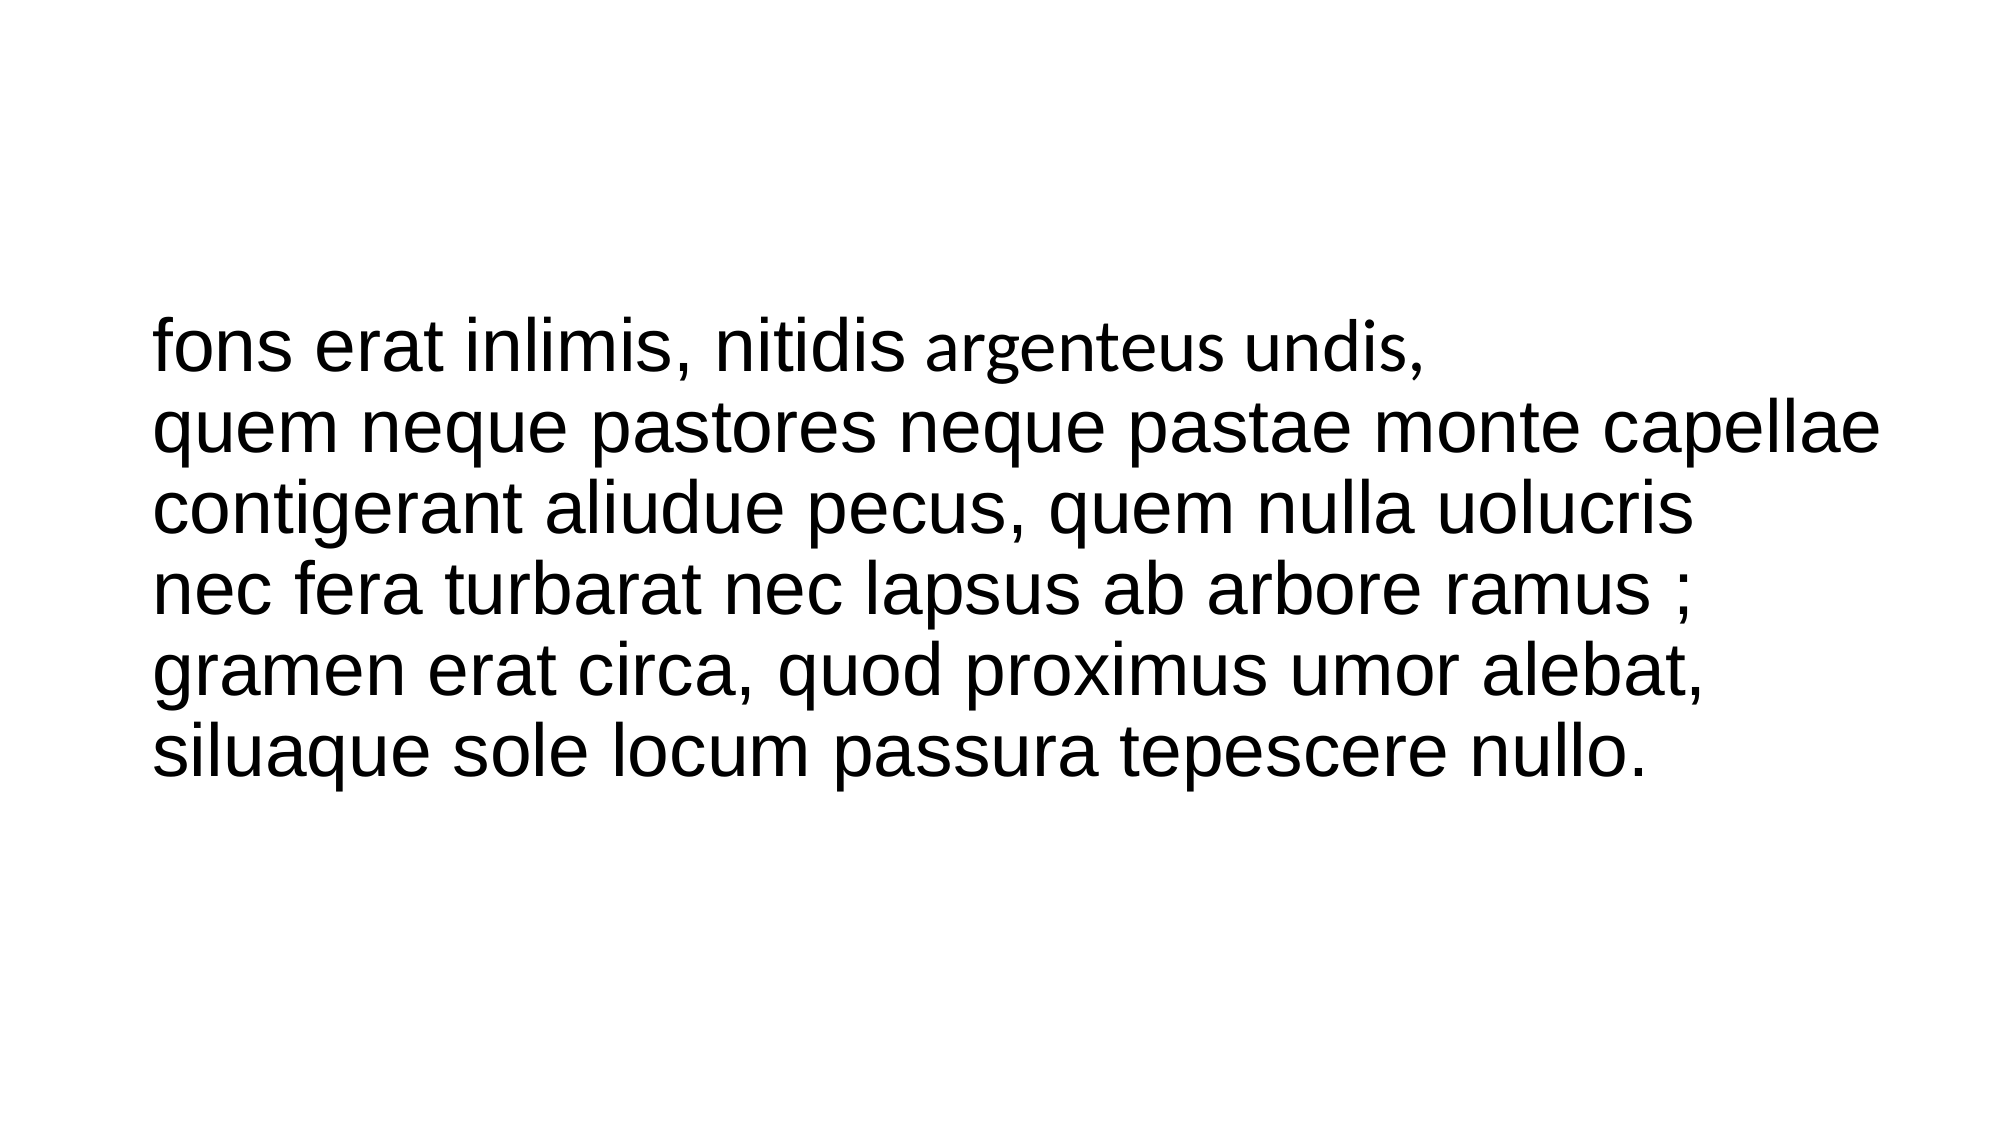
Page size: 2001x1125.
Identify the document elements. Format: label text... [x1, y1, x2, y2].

list fons erat inlimis, nitidis argenteus undis, quem neque pastores neque pastae monte capellae contigerant aliudue pecus, quem nulla uolucris nec fera turbarat nec lapsus ab arbore ramus ; gramen erat circa, quod proximus umor alebat, siluaque sole locum passura tepescere nullo. [137, 299, 1956, 1014]
